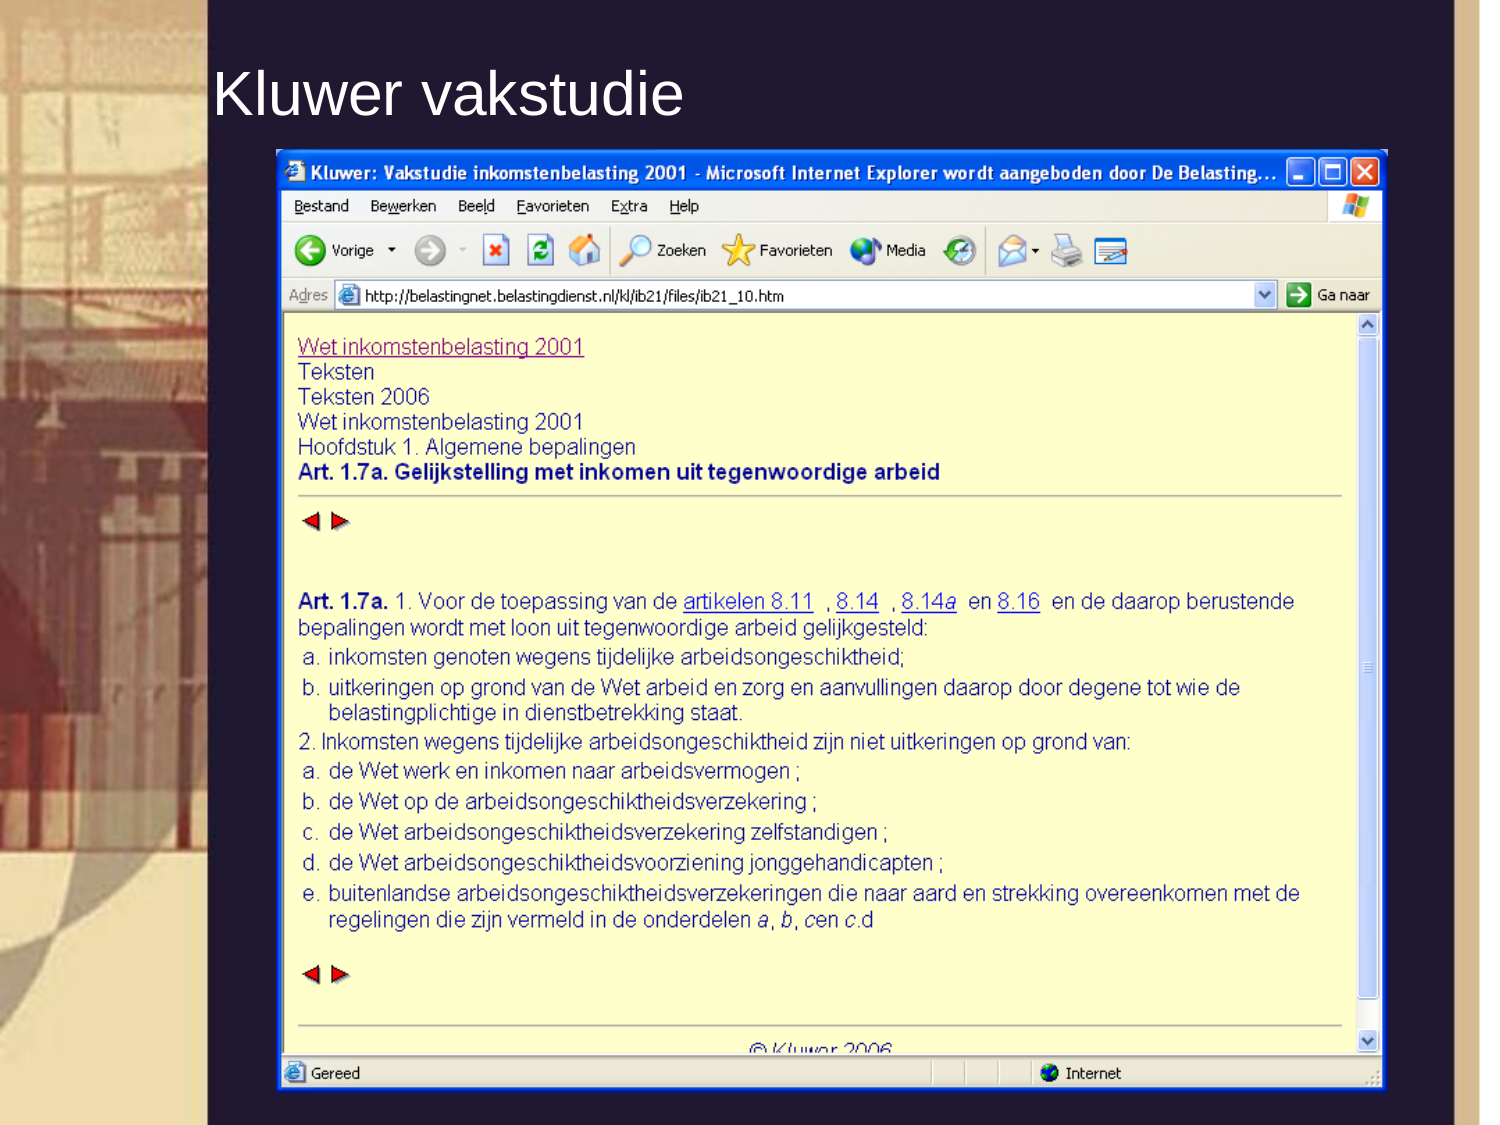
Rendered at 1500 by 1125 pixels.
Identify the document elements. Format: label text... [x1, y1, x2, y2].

title Kluwer vakstudie [213, 0, 1351, 188]
picture [0, 0, 1500, 1125]
